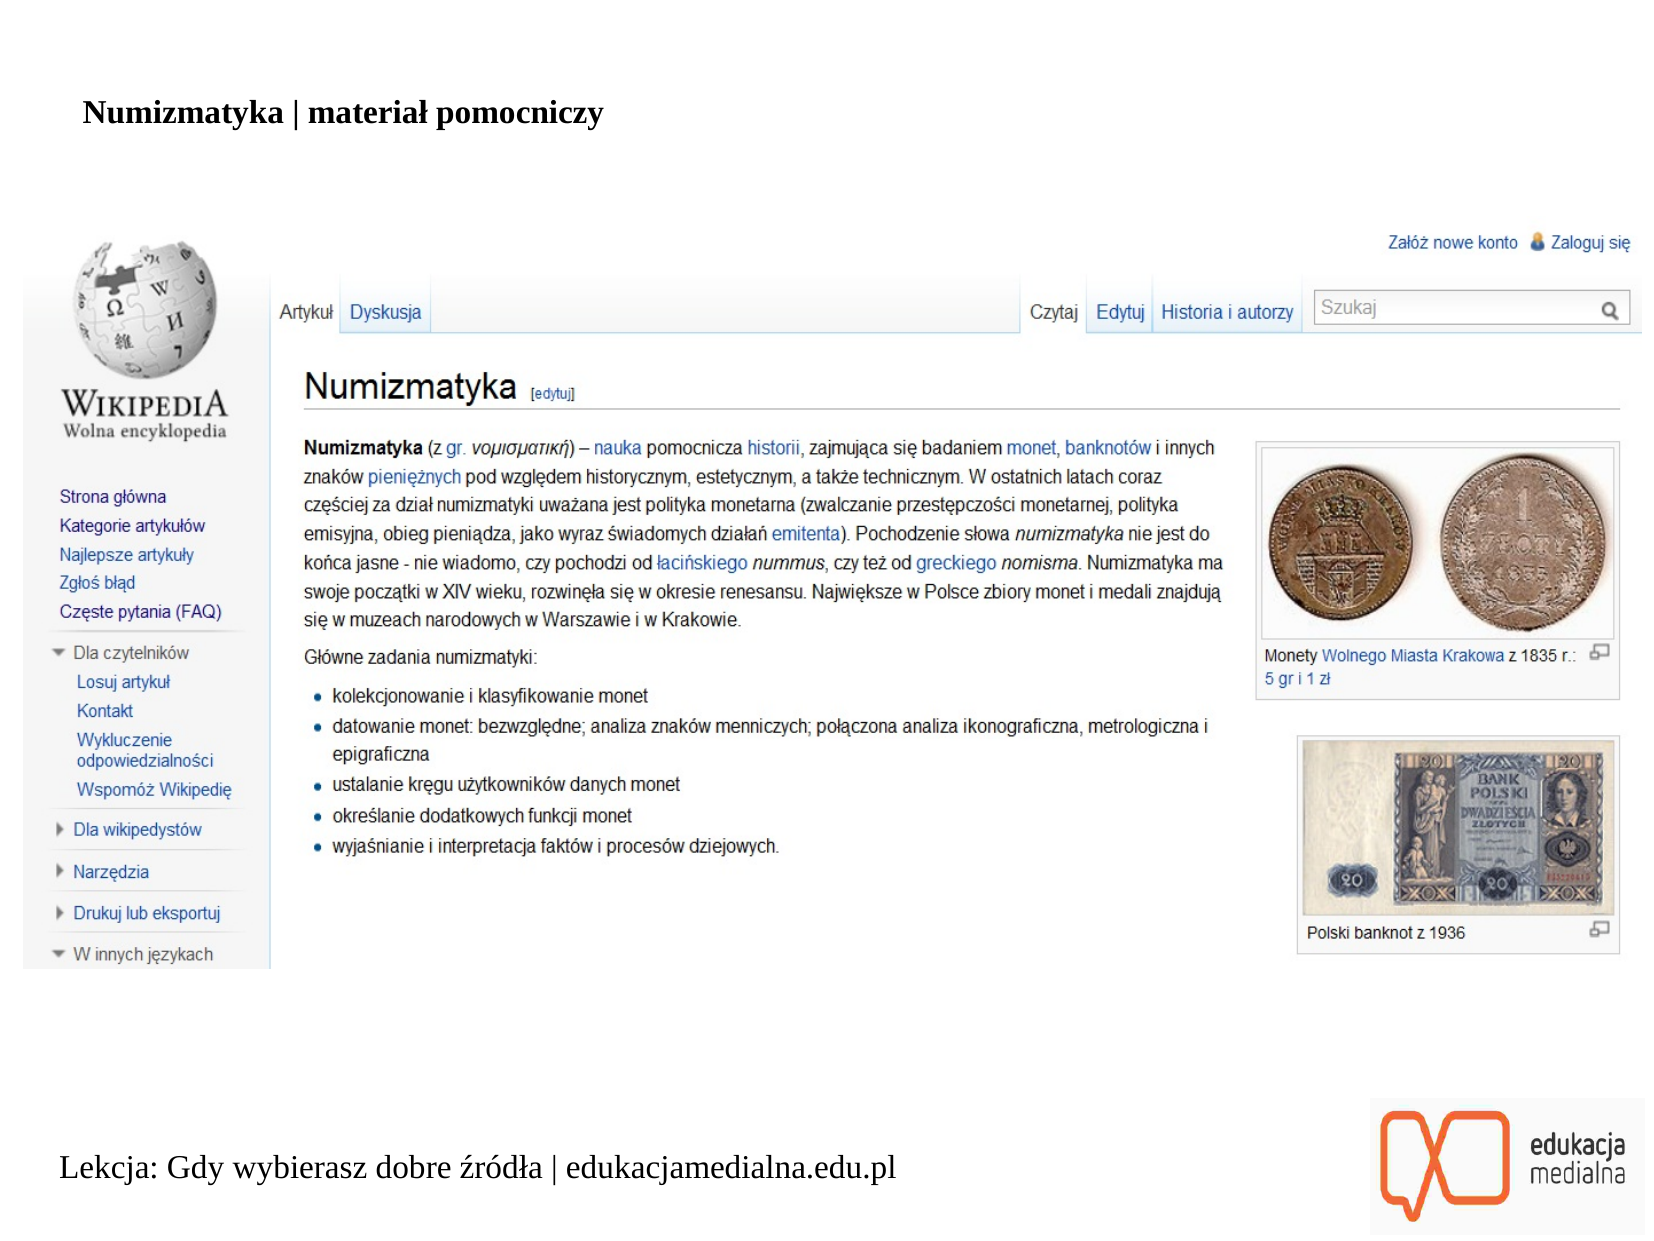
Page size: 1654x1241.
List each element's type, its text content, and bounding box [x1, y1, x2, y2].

picture [23, 216, 1642, 969]
picture [1370, 1098, 1645, 1235]
title Numizmatyka | materiał pomocniczy [82, 90, 1571, 131]
title Lekcja: Gdy wybierasz dobre źródła | edukacjamedialna.edu.pl [59, 1145, 1370, 1186]
